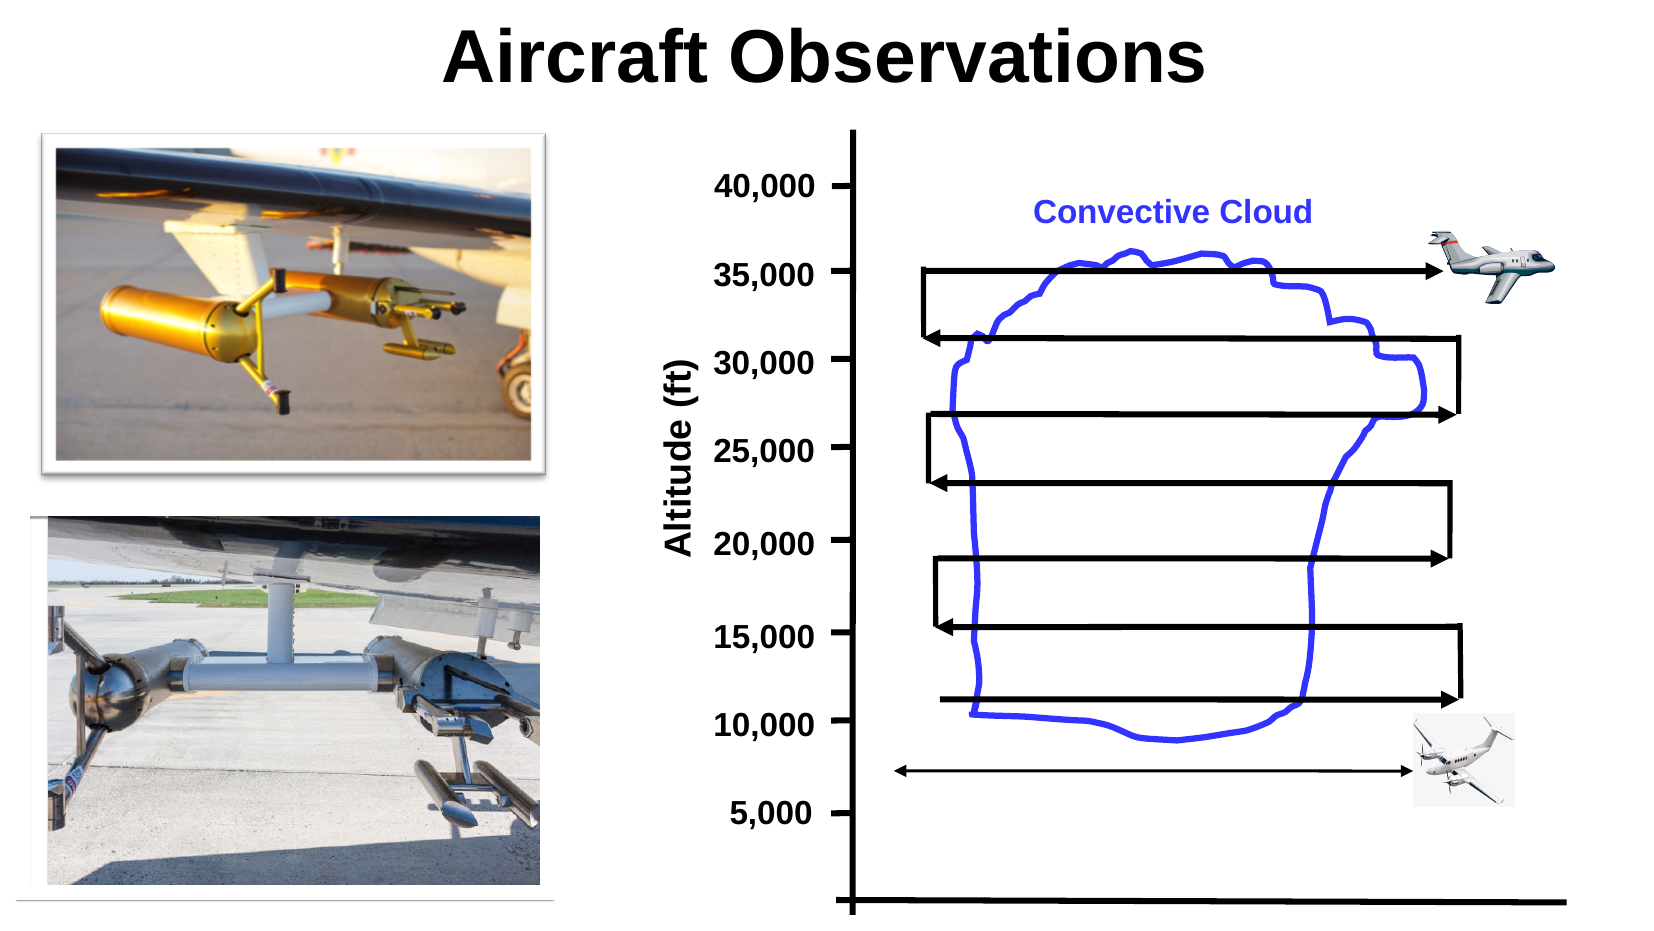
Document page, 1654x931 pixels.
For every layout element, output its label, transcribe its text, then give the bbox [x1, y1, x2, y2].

text_box 5,000 [712, 791, 830, 835]
text_box 10,000 [705, 702, 823, 747]
text_box 40,000 [706, 164, 824, 208]
picture [1412, 713, 1516, 807]
text_box 30,000 [705, 341, 823, 386]
text_box Convective Cloud [968, 274, 1379, 335]
text_box Convective Cloud [968, 182, 1379, 268]
text_box 25,000 [705, 429, 823, 474]
picture [30, 125, 556, 489]
text_box 35,000 [705, 253, 823, 298]
text_box 20,000 [705, 522, 823, 567]
text_box 15,000 [705, 614, 823, 659]
picture [1428, 230, 1556, 304]
text_box Altitude (ft) [644, 311, 706, 606]
text_box Aircraft Observations [0, 7, 1650, 108]
picture [30, 516, 541, 886]
